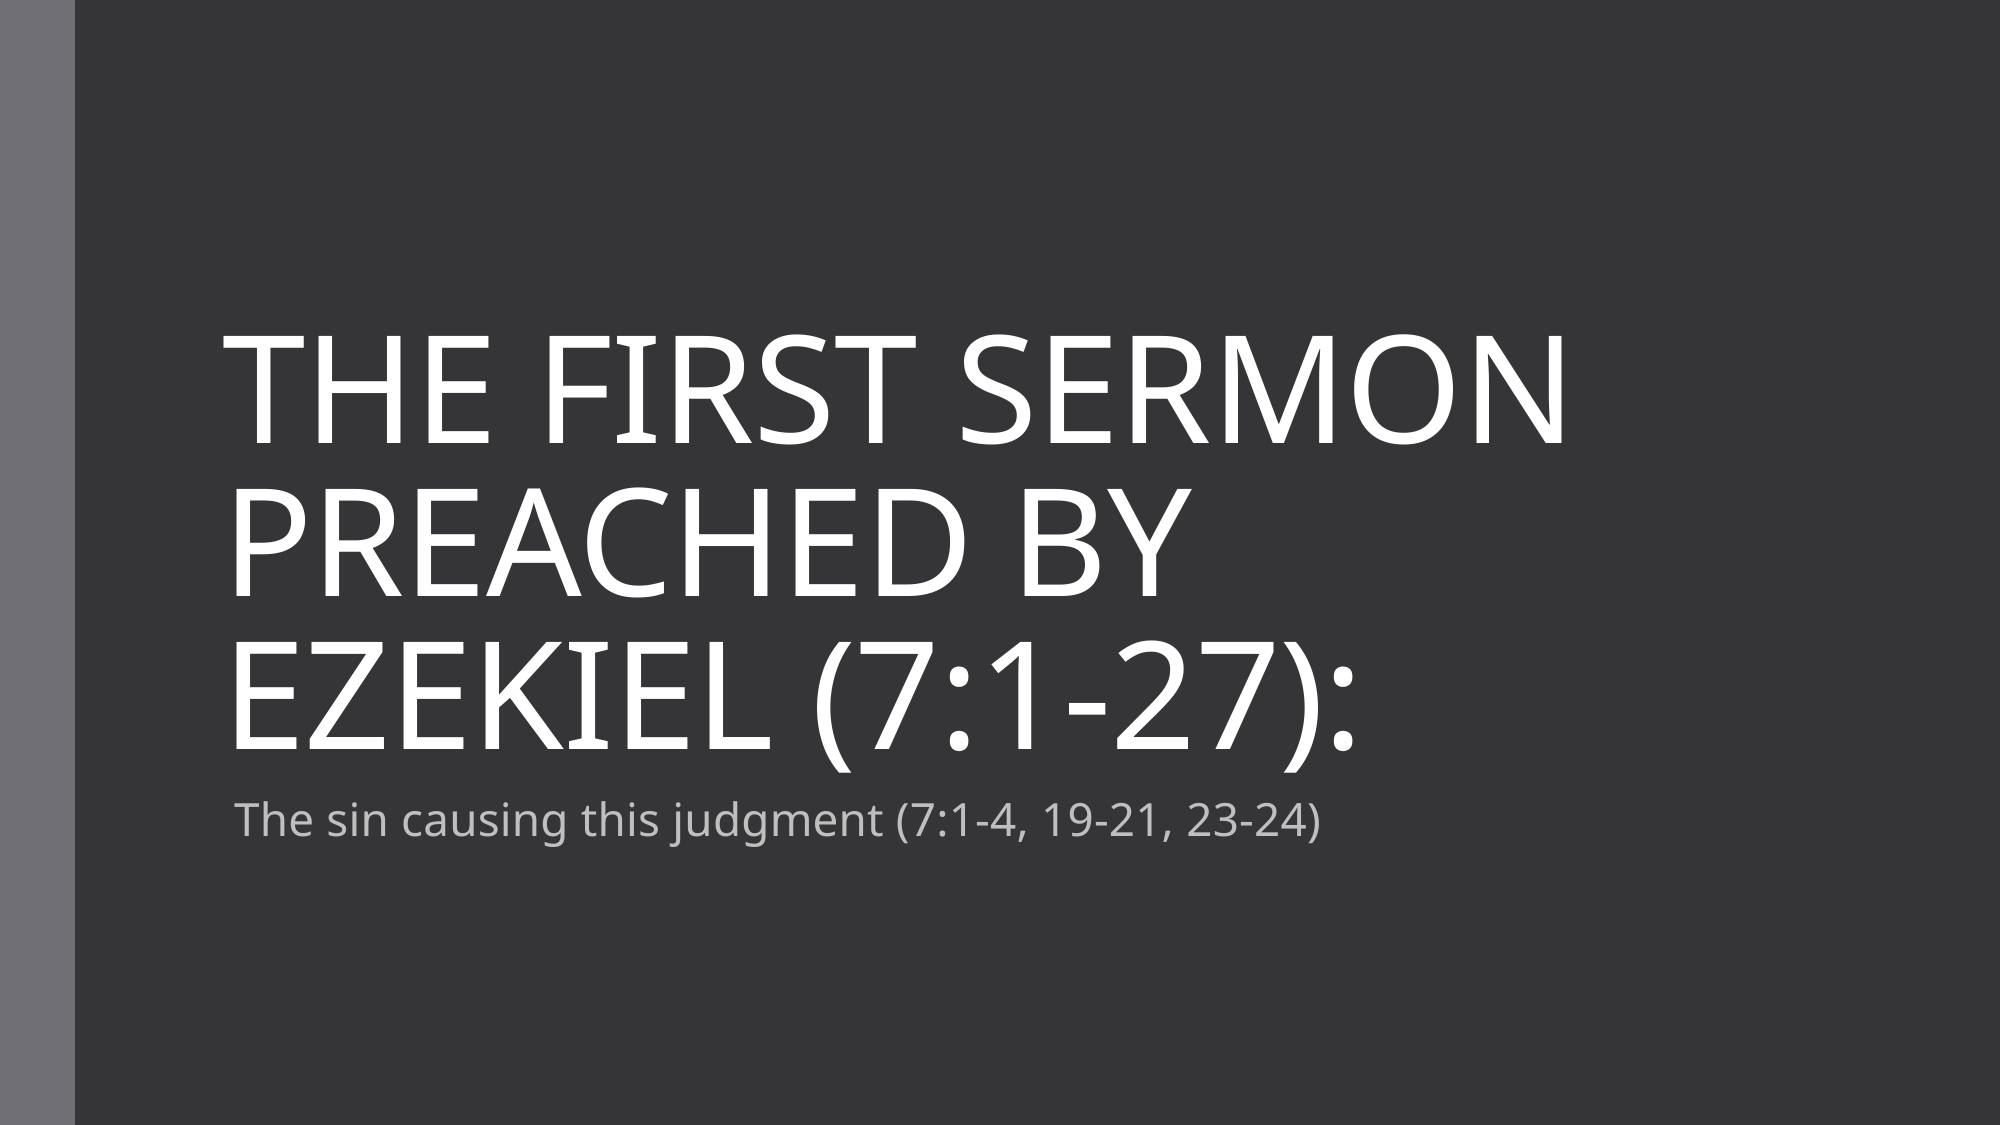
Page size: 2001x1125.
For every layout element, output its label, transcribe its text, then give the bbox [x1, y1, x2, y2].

title THE FIRST SERMON PREACHED BY EZEKIEL (7:1-27): [206, 124, 1752, 787]
subtitle The sin causing this judgment (7:1-4, 19-21, 23-24) [206, 787, 1752, 1066]
